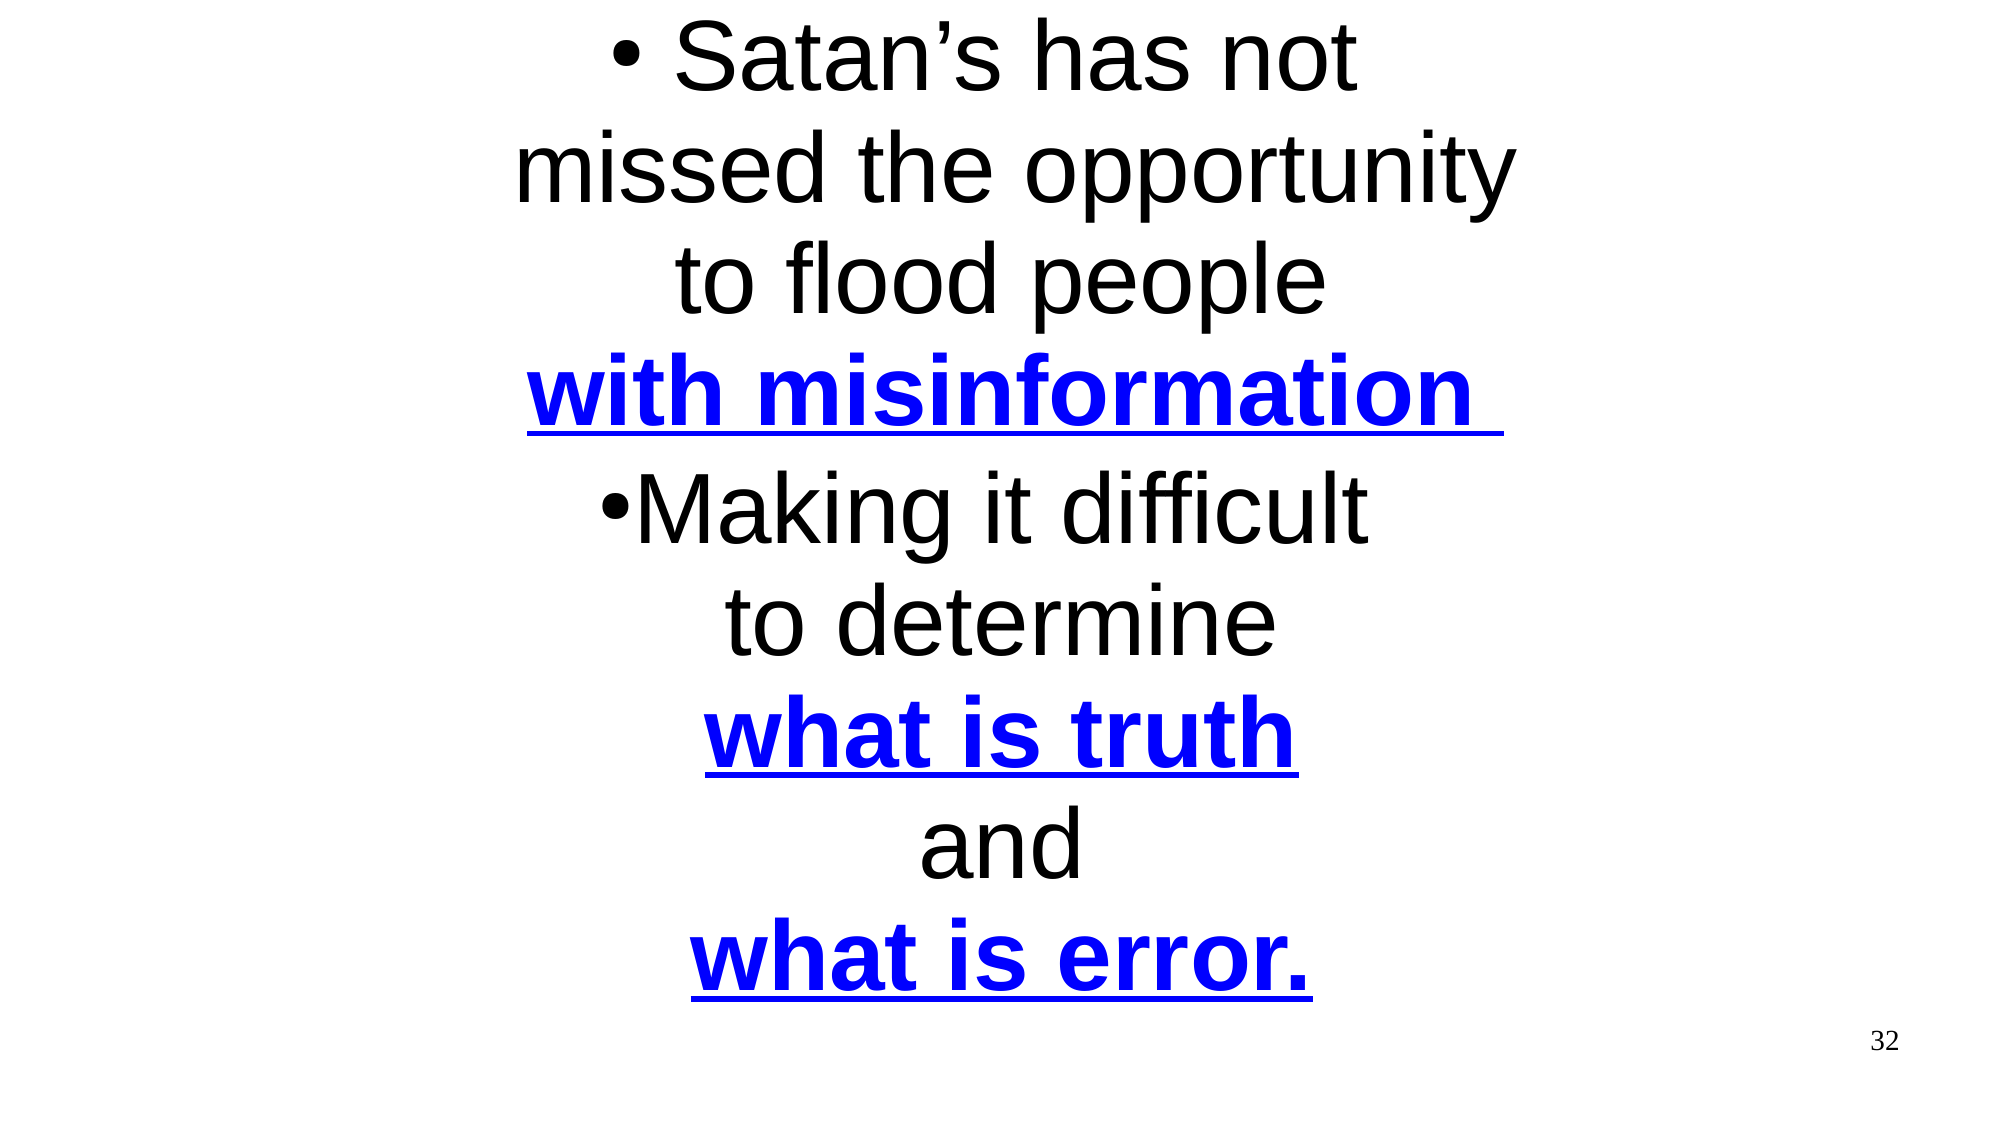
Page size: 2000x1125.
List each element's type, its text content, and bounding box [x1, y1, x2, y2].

list Satan’s has not missed the opportunity to flood people with misinformation Making it difficult to determine what is truth and what is error. [0, 0, 1996, 1123]
